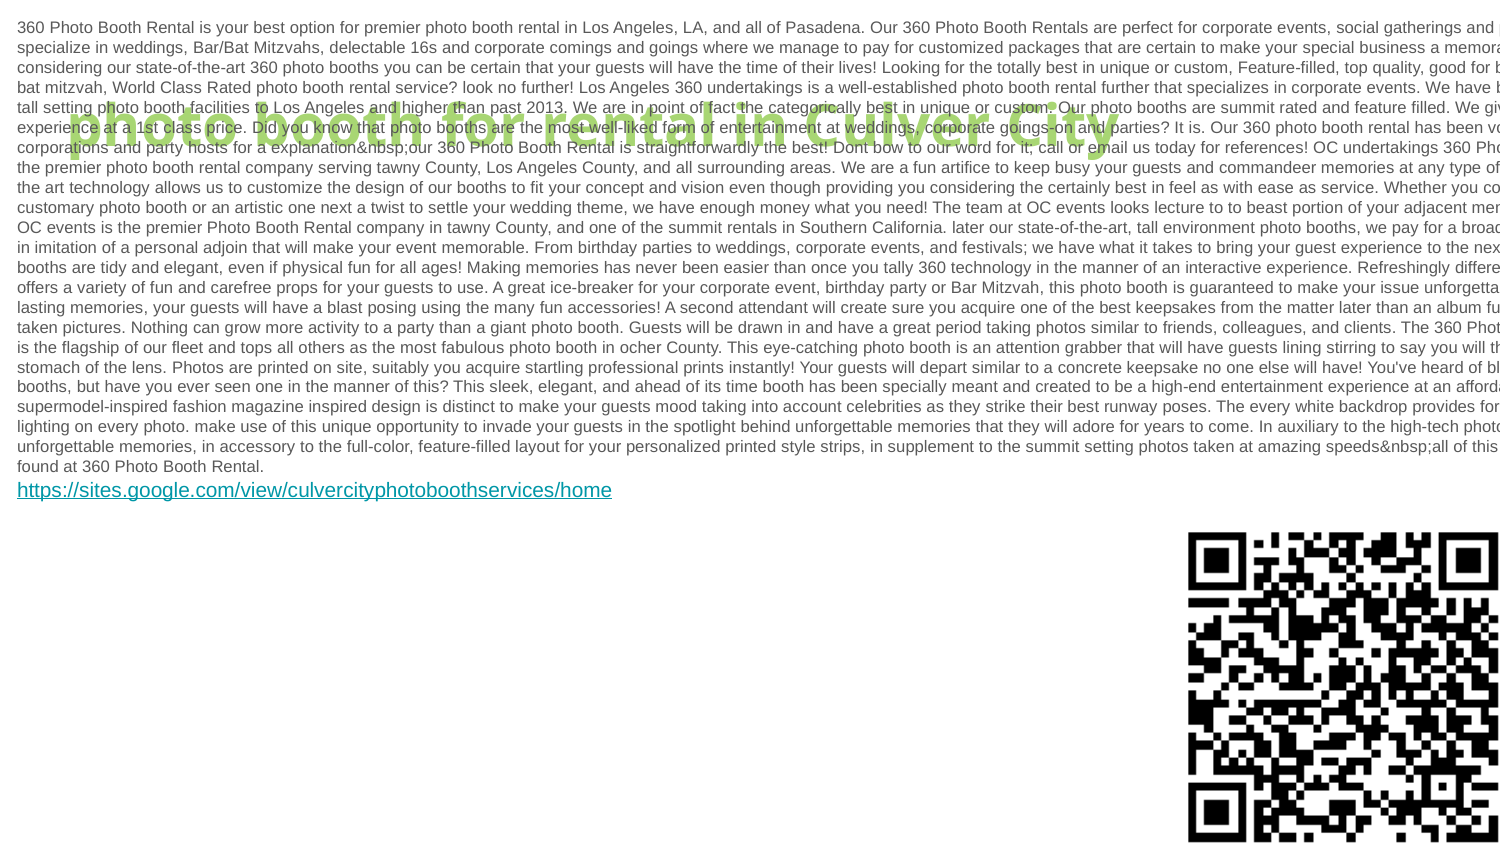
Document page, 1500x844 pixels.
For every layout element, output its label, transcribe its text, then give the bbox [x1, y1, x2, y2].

picture [1187, 531, 1500, 844]
text_box 360 Photo Booth Rental is your best option for premier photo booth rental in Los Angeles, LA, and all of Pasadena. Our 360 Photo Booth Rentals are perfect for corporate events, social gatherings and private parties. We specialize in weddings, Bar/Bat Mitzvahs, delectable 16s and corporate comings and goings where we manage to pay for customized packages that are certain to make your special business a memorable one. considering our state-of-the-art 360 photo booths you can be certain that your guests will have the time of their lives! Looking for the totally best in unique or custom, Feature-filled, top quality, good for birthdays, weddings, bat mitzvah, World Class Rated photo booth rental service? look no further! Los Angeles 360 undertakings is a well-established photo booth rental further that specializes in corporate events. We have been providing our tall setting photo booth facilities to Los Angeles and higher than past 2013. We are in point of fact the categorically best in unique or custom. Our photo booths are summit rated and feature filled. We give a world class experience at a 1st class price. Did you know that photo booths are the most well-liked form of entertainment at weddings, corporate goings-on and parties? It is. Our 360 photo booth rental has been voted #1 by brides, corporations and party hosts for a explanation&nbsp;our 360 Photo Booth Rental is straightforwardly the best! Dont bow to our word for it; call or email us today for references! OC undertakings 360 Photo Booth Rental is the premier photo booth rental company serving tawny County, Los Angeles County, and all surrounding areas. We are a fun artifice to keep busy your guests and commandeer memories at any type of event. Our state-of-the art technology allows us to customize the design of our booths to fit your concept and vision even though providing you considering the certainly best in feel as with ease as service. Whether you compulsion a customary photo booth or an artistic one next a twist to settle your wedding theme, we have enough money what you need! The team at OC events looks lecture to to beast portion of your adjacent memorable occasion! OC events is the premier Photo Booth Rental company in tawny County, and one of the summit rentals in Southern California. later our state-of-the-art, tall environment photo booths, we pay for a broad variety of facilities in imitation of a personal adjoin that will make your event memorable. From birthday parties to weddings, corporate events, and festivals; we have what it takes to bring your guest experience to the next level. Our photo booths are tidy and elegant, even if physical fun for all ages! Making memories has never been easier than once you tally 360 technology in the manner of an interactive experience. Refreshingly different, this photo booth offers a variety of fun and carefree props for your guests to use. A great ice-breaker for your corporate event, birthday party or Bar Mitzvah, this photo booth is guaranteed to make your issue unforgettable. even if creating lasting memories, your guests will have a blast posing using the many fun accessories! A second attendant will create sure you acquire one of the best keepsakes from the matter later than an album full of professionally taken pictures. Nothing can grow more activity to a party than a giant photo booth. Guests will be drawn in and have a great period taking photos similar to friends, colleagues, and clients. The 360 Photo Booth Rental OC is the flagship of our fleet and tops all others as the most fabulous photo booth in ocher County. This eye-catching photo booth is an attention grabber that will have guests lining stirring to say you will their approach in stomach of the lens. Photos are printed on site, suitably you acquire startling professional prints instantly! Your guests will depart similar to a concrete keepsake no one else will have! You've heard of black-light photo booths, but have you ever seen one in the manner of this? This sleek, elegant, and ahead of its time booth has been specially meant and created to be a high-end entertainment experience at an affordable price. A supermodel-inspired fashion magazine inspired design is distinct to make your guests mood taking into account celebrities as they strike their best runway poses. The every white backdrop provides for answer and crisp lighting on every photo. make use of this unique opportunity to invade your guests in the spotlight behind unforgettable memories that they will adore for years to come. In auxiliary to the high-tech photo booth that creates unforgettable memories, in accessory to the full-color, feature-filled layout for your personalized printed style strips, in supplement to the summit setting photos taken at amazing speeds&nbsp;all of this and more can be found at 360 Photo Booth Rental. https://sites.google.com/view/culvercityphotoboothservices/home [2, 2, 1500, 844]
